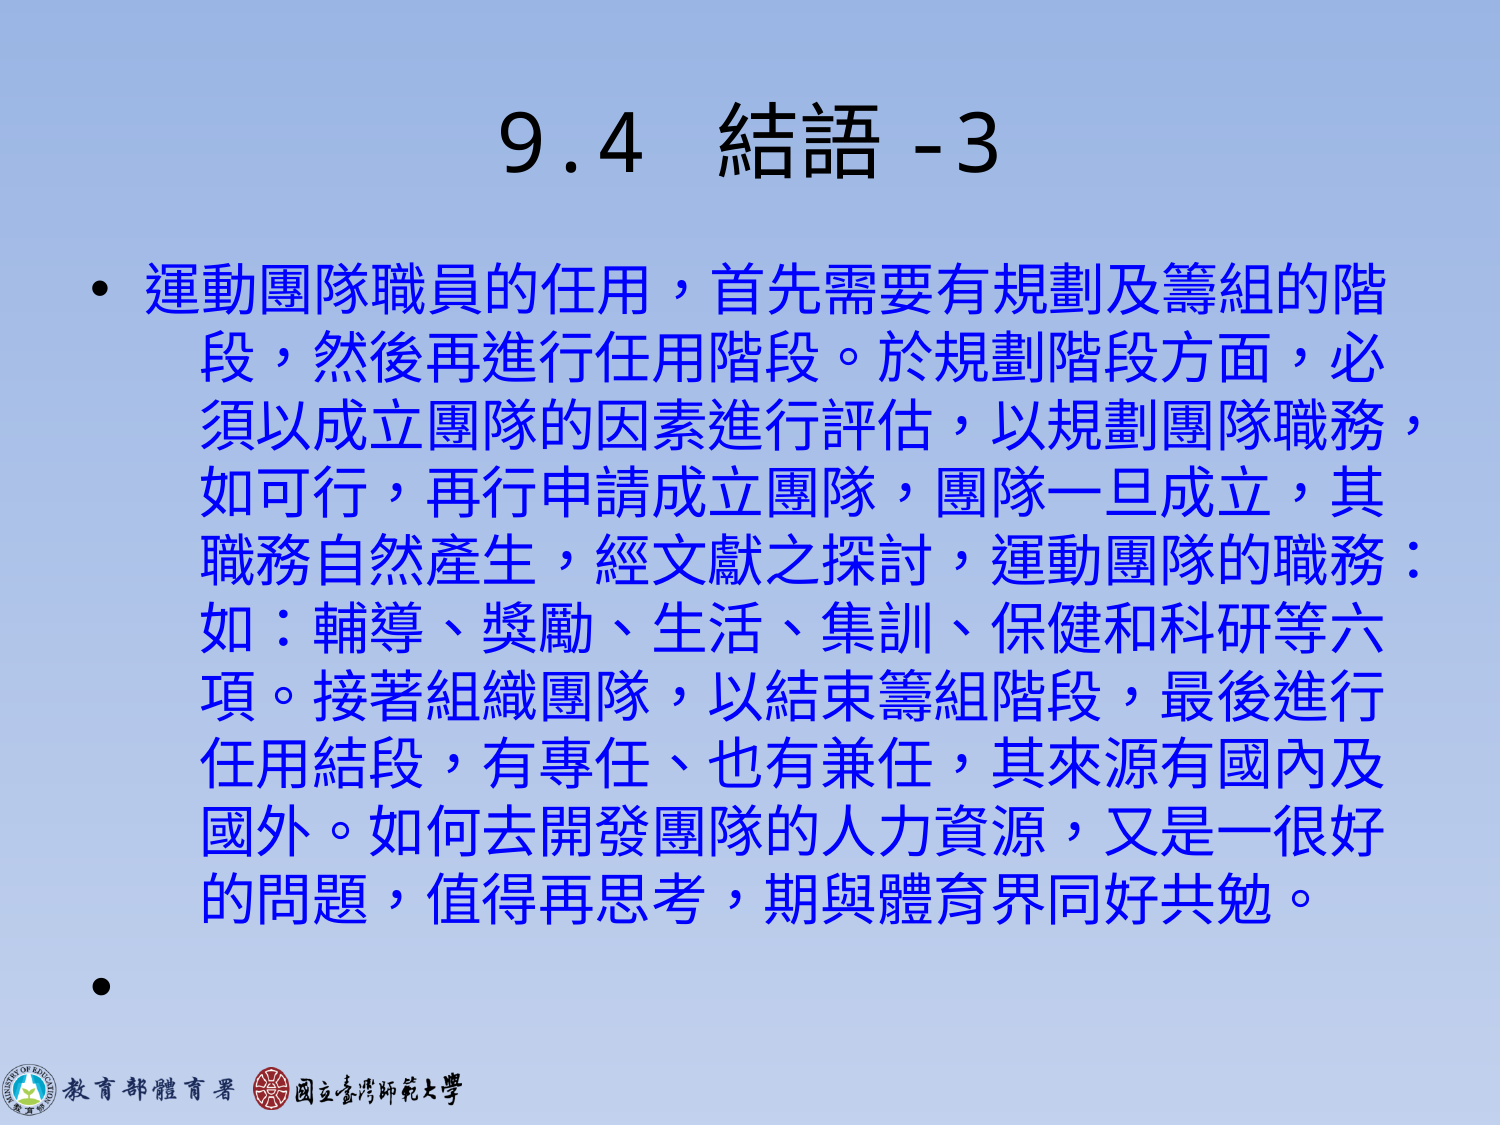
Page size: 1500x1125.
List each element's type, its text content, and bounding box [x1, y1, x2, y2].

list 運動團隊職員的任用，首先需要有規劃及籌組的階段，然後再進行任用階段。於規劃階段方面，必須以成立團隊的因素進行評估，以規劃團隊職務，如可行，再行申請成立團隊，團隊一旦成立，其職務自然產生，經文獻之探討，運動團隊的職務：如：輔導、獎勵、生活、集訓、保健和科研等六項。接著組織團隊，以結束籌組階段，最後進行任用結段，有專任、也有兼任，其來源有國內及國外。如何去開發團隊的人力資源，又是一很好的問題，值得再思考，期與體育界同好共勉。 [75, 246, 1426, 990]
title 9.4 結語-3 [75, 45, 1426, 233]
